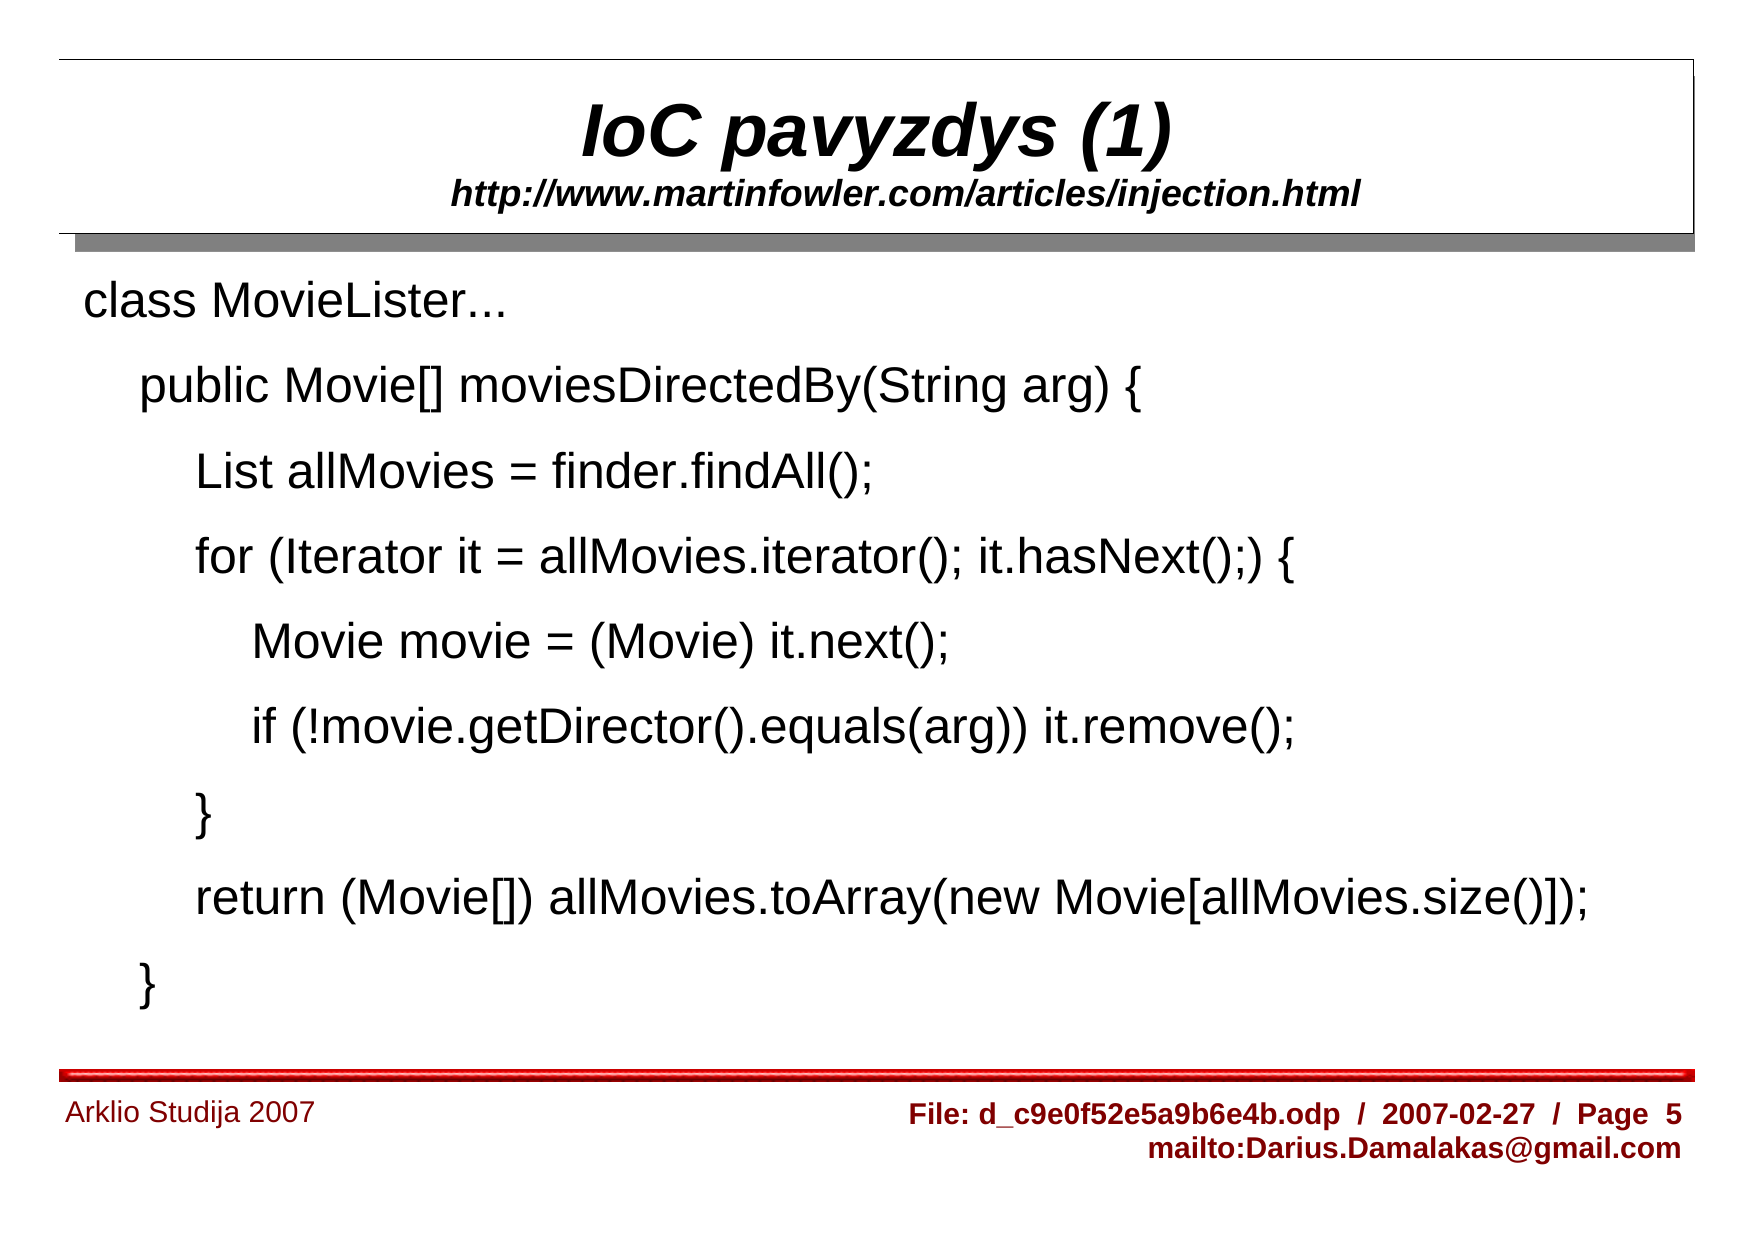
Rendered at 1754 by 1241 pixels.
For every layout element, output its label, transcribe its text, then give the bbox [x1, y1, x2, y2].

title IoC pavyzdys (1) http://www.martinfowler.com/articles/injection.html [59, 59, 1695, 244]
picture [59, 1069, 1695, 1082]
list class MovieLister... public Movie[] moviesDirectedBy(String arg) { List allMovies = finder.findAll(); for (Iterator it = allMovies.iterator(); it.hasNext();) { Movie movie = (Movie) it.next(); if (!movie.getDirector().equals(arg)) it.remove(); } return (Movie[]) allMovies.toArray(new Movie[allMovies.size()]); } [71, 272, 1695, 1055]
